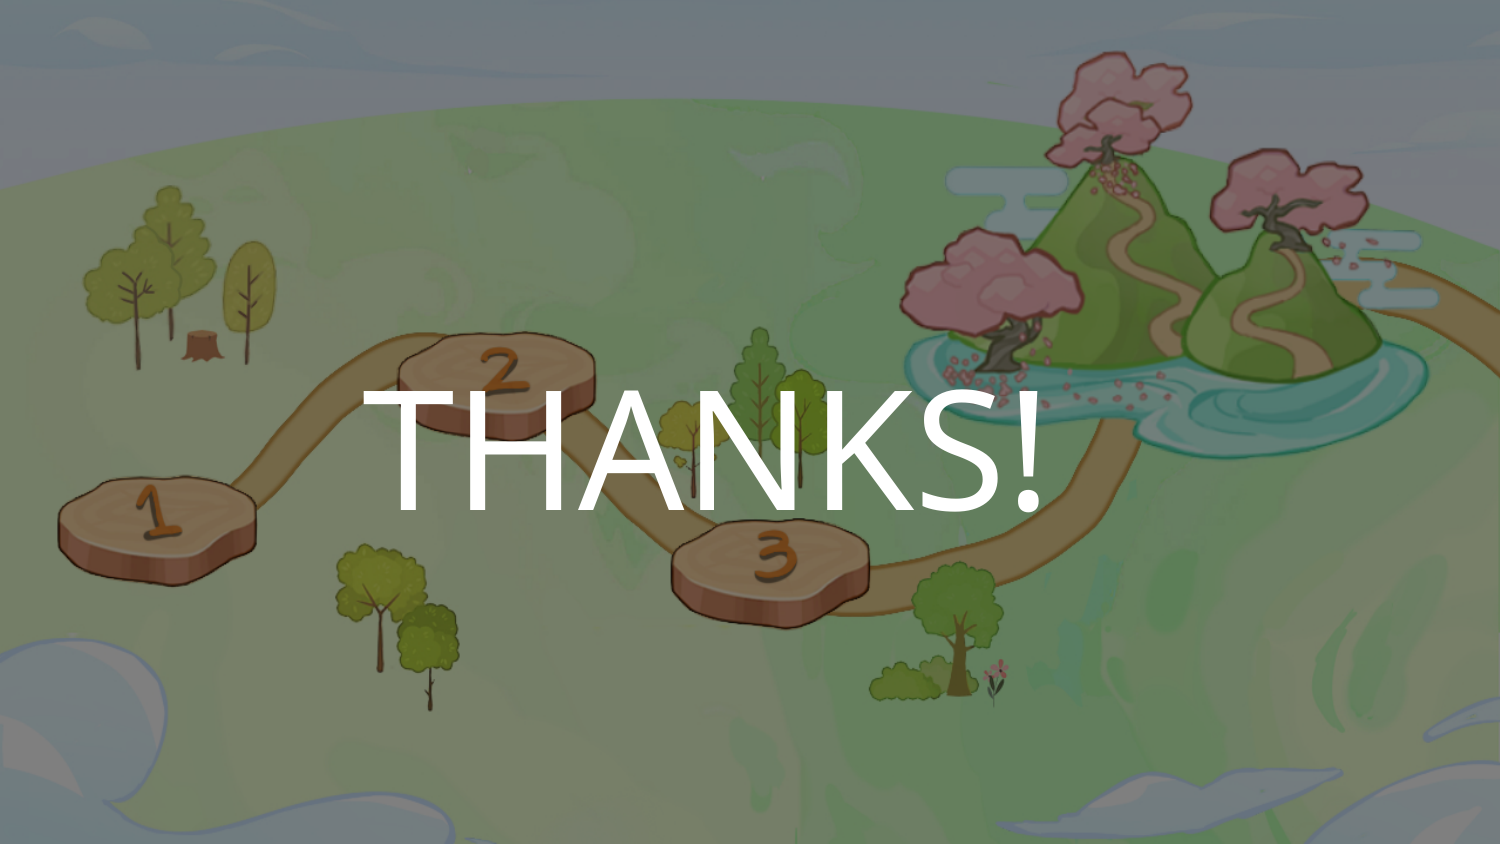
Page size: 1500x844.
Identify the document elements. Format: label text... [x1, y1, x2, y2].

picture [0, 0, 1500, 844]
title THANKS! [347, 328, 1153, 515]
